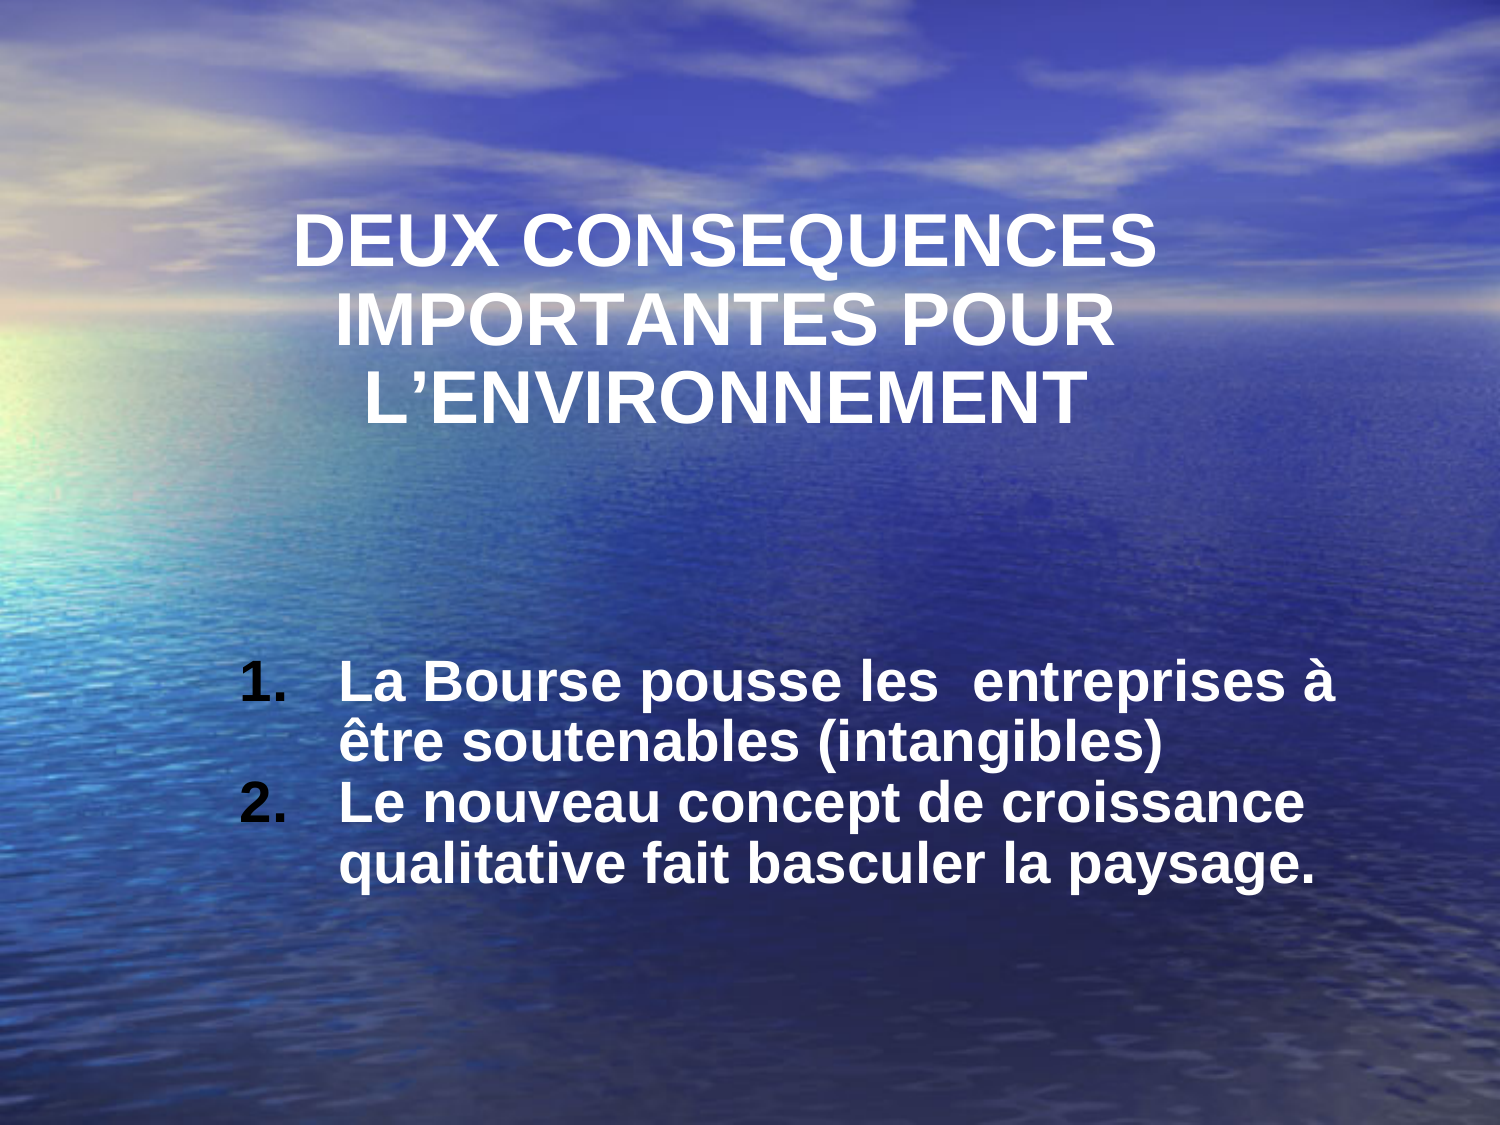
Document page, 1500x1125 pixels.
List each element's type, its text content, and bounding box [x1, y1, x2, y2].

picture [0, 0, 1500, 1125]
text_box La Bourse pousse les entreprises à être soutenables (intangibles) Le nouveau concept de croissance qualitative fait basculer la paysage. [225, 637, 1447, 925]
text_box DEUX CONSEQUENCES IMPORTANTES POUR L’ENVIRONNEMENT [88, 191, 1364, 443]
